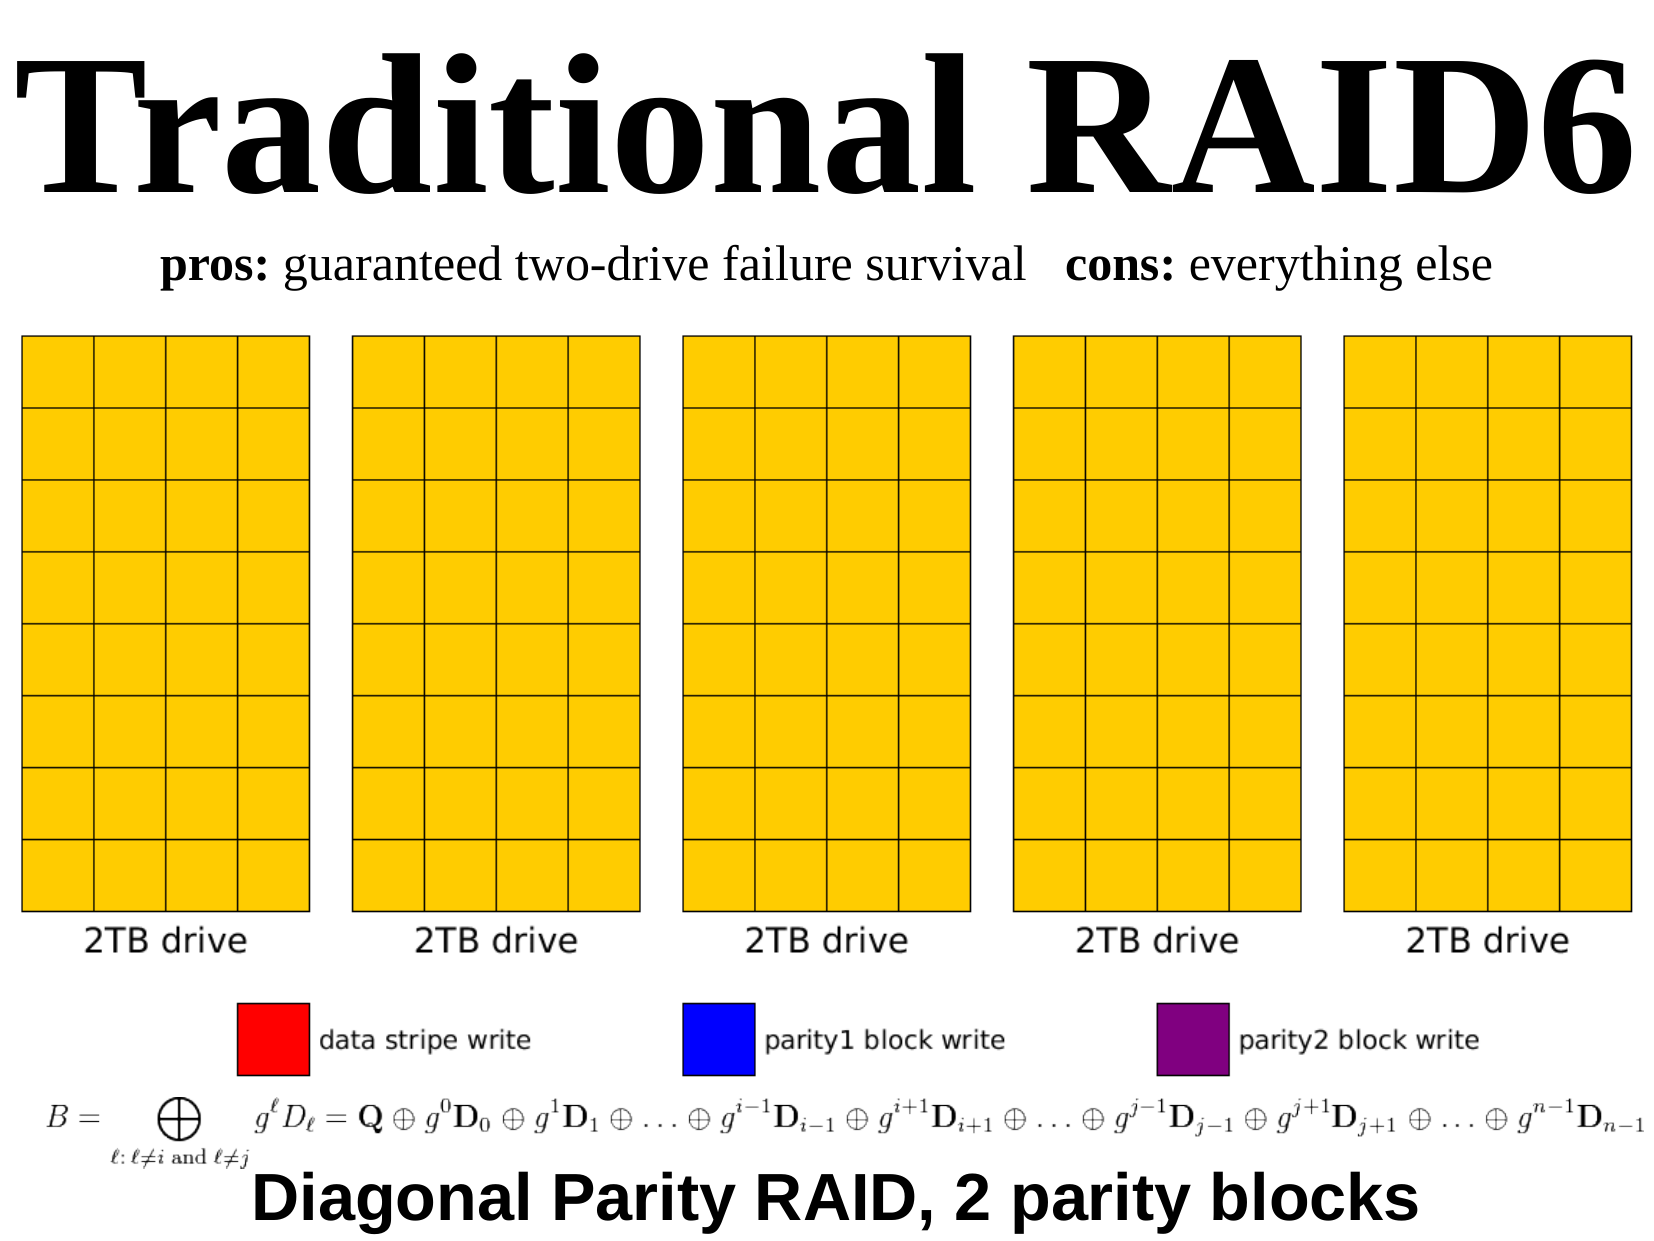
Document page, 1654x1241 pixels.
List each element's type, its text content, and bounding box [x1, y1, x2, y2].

table_header Diagonal Parity RAID, 2 parity blocks [15, 1110, 1635, 1241]
title Traditional RAID6 pros: guaranteed two-drive failure survival cons: everything else [0, 14, 1654, 292]
picture [0, 314, 1654, 1169]
